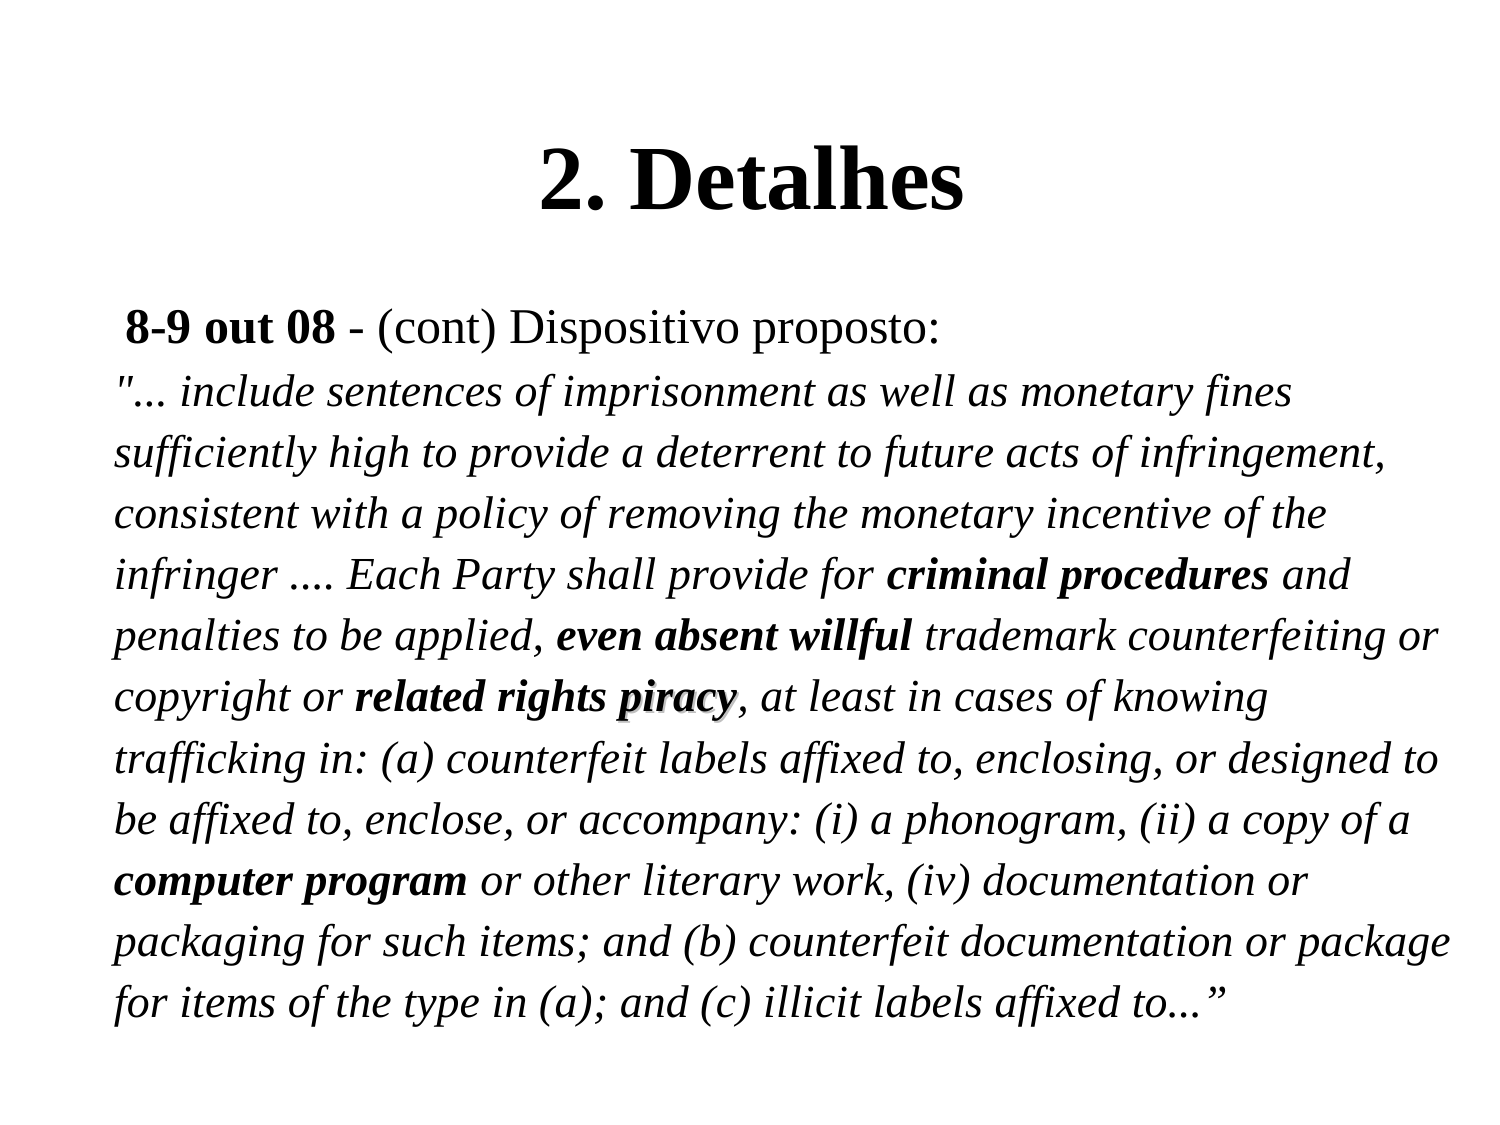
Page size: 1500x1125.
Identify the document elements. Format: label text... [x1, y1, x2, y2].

title 2. Detalhes [87, 52, 1416, 307]
text_box 8-9 out 08 - (cont) Dispositivo proposto: "... include sentences of imprisonment as well as monetary fines sufficiently high to provide a deterrent to future acts of infringement, consistent with a policy of removing the monetary incentive of the infringer .... Each Party shall provide for criminal procedures and penalties to be applied, even absent willful trademark counterfeiting or copyright or related rights piracy, at least in cases of knowing trafficking in: (a) counterfeit labels affixed to, enclosing, or designed to be affixed to, enclose, or accompany: (i) a phonogram, (ii) a copy of a computer program or other literary work, (iv) documentation or packaging for such items; and (b) counterfeit documentation or package for items of the type in (a); and (c) illicit labels affixed to...” [98, 280, 1478, 1036]
